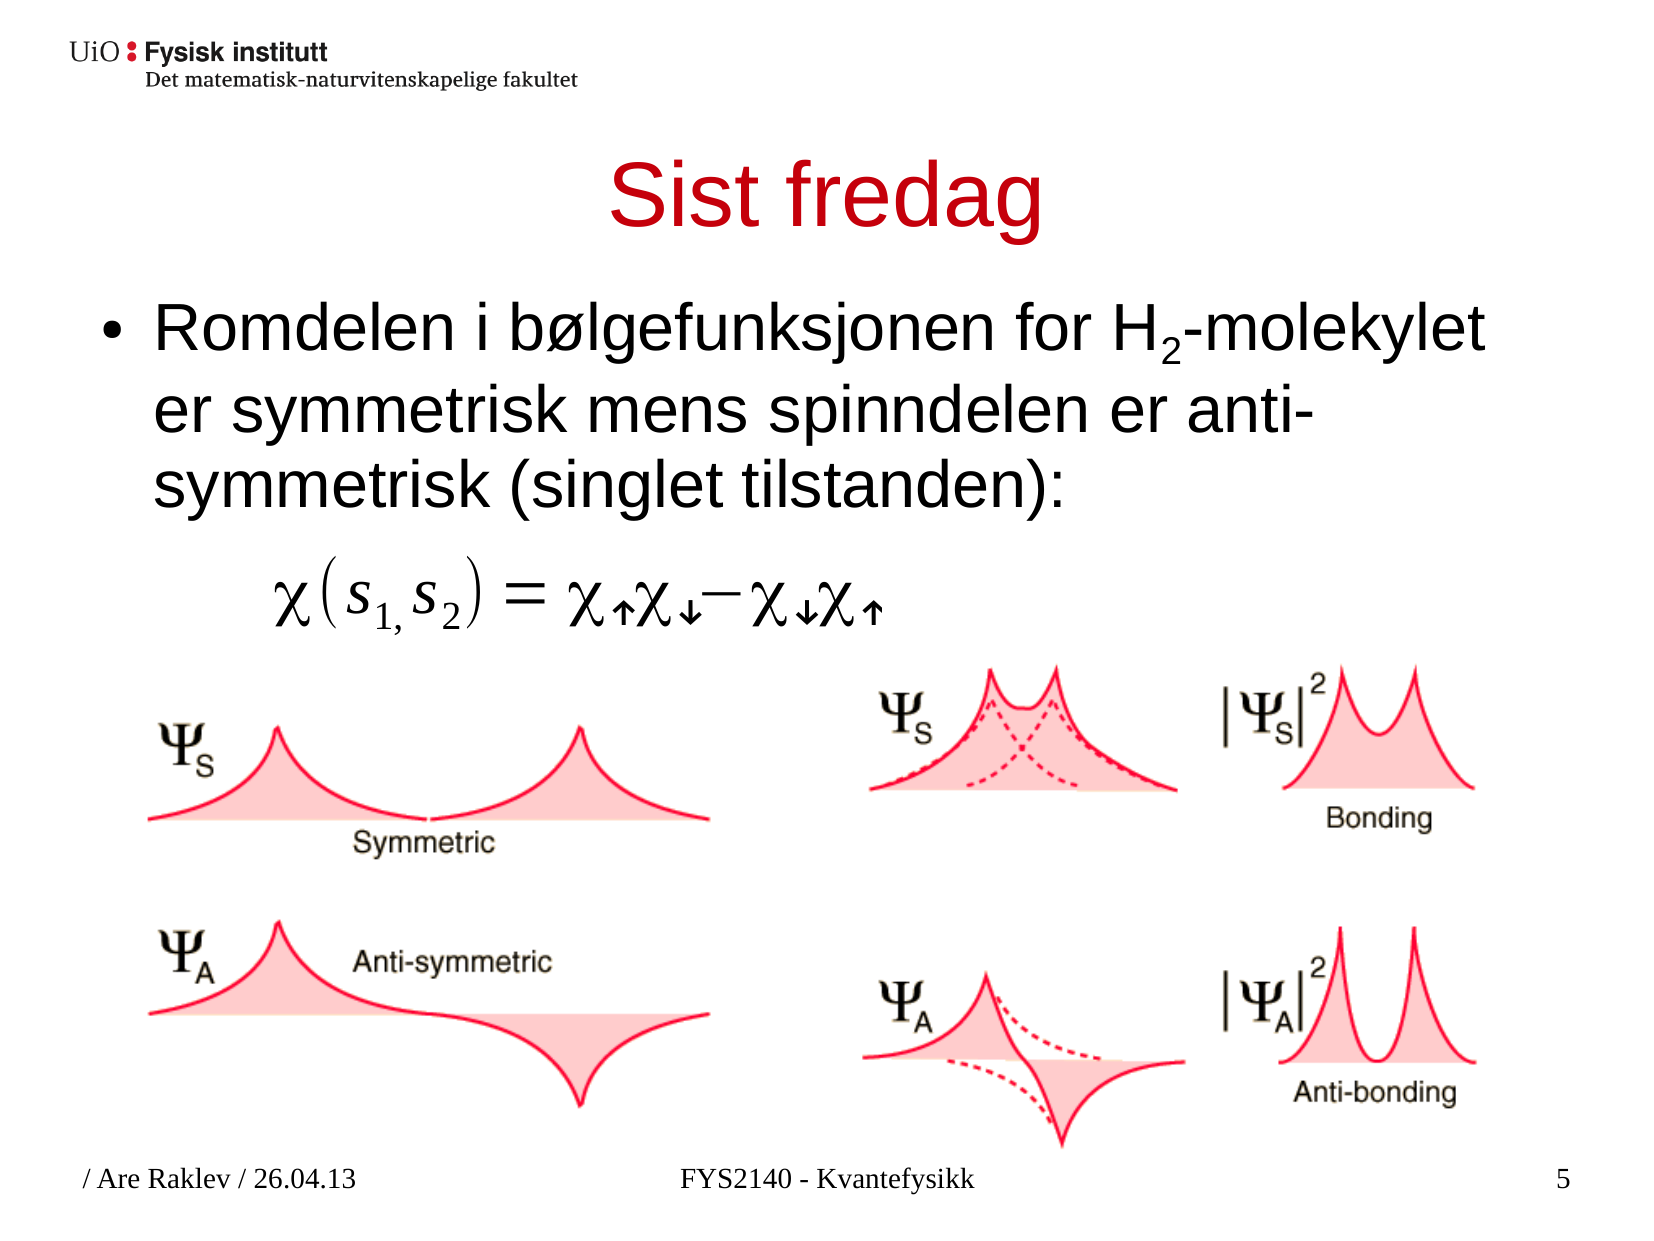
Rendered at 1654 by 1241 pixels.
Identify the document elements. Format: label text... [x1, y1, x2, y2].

list Romdelen i bølgefunksjonen for H2-molekylet er symmetrisk mens spinndelen er anti-symmetrisk (singlet tilstanden): [82, 290, 1538, 1094]
chart [266, 552, 882, 638]
picture [68, 37, 581, 93]
title Sist fredag [82, 90, 1571, 298]
picture [133, 1094, 726, 1127]
picture [848, 1094, 1495, 1167]
